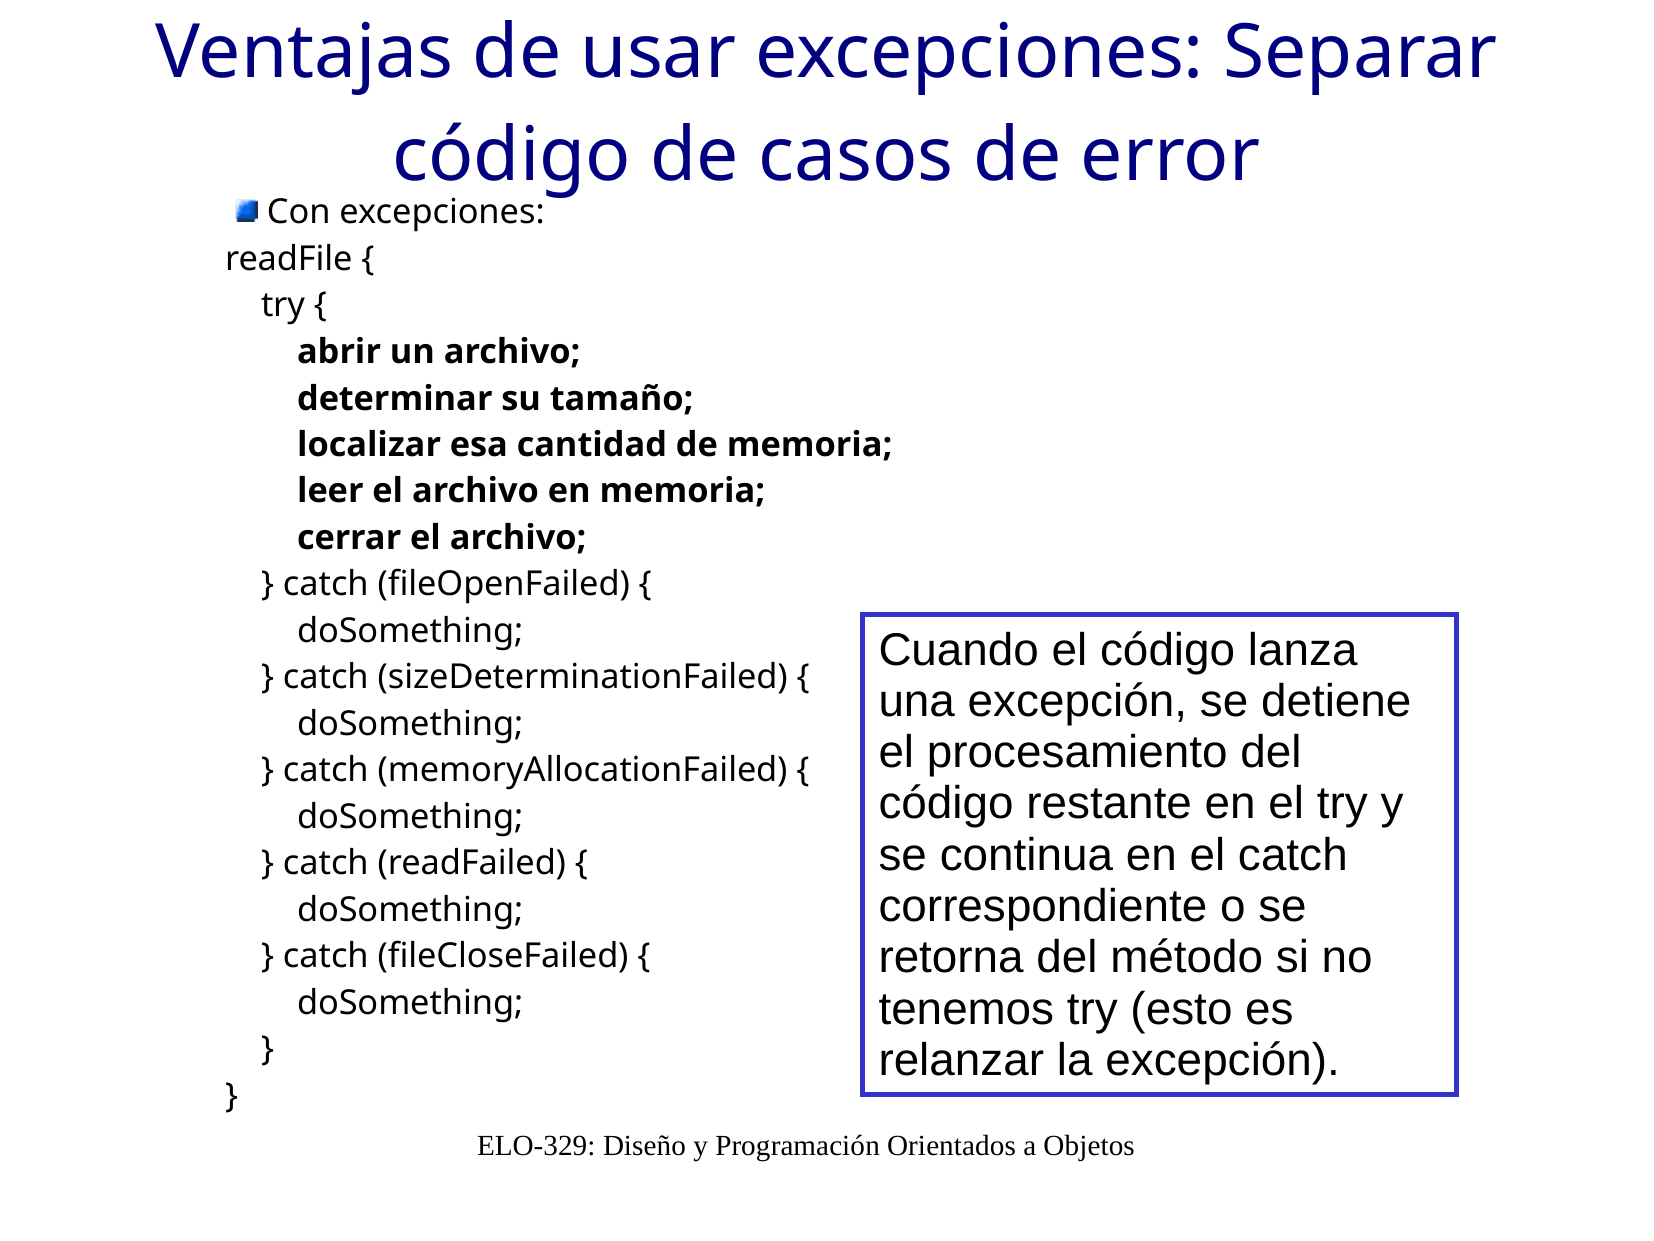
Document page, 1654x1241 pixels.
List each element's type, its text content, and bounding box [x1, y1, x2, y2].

list Con excepciones: readFile { try { abrir un archivo; determinar su tamaño; localizar esa cantidad de memoria; leer el archivo en memoria; cerrar el archivo; } catch (fileOpenFailed) { doSomething; } catch (sizeDeterminationFailed) { doSomething; } catch (memoryAllocationFailed) { doSomething; } catch (readFailed) { doSomething; } catch (fileCloseFailed) { doSomething; } } [225, 187, 1571, 1126]
text_box Cuando el código lanza una excepción, se detiene el procesamiento del código restante en el try y se continua en el catch correspondiente o se retorna del método si no tenemos try (esto es relanzar la excepción). [862, 614, 1457, 1095]
title Ventajas de usar excepciones: Separar código de casos de error [82, 2, 1571, 198]
